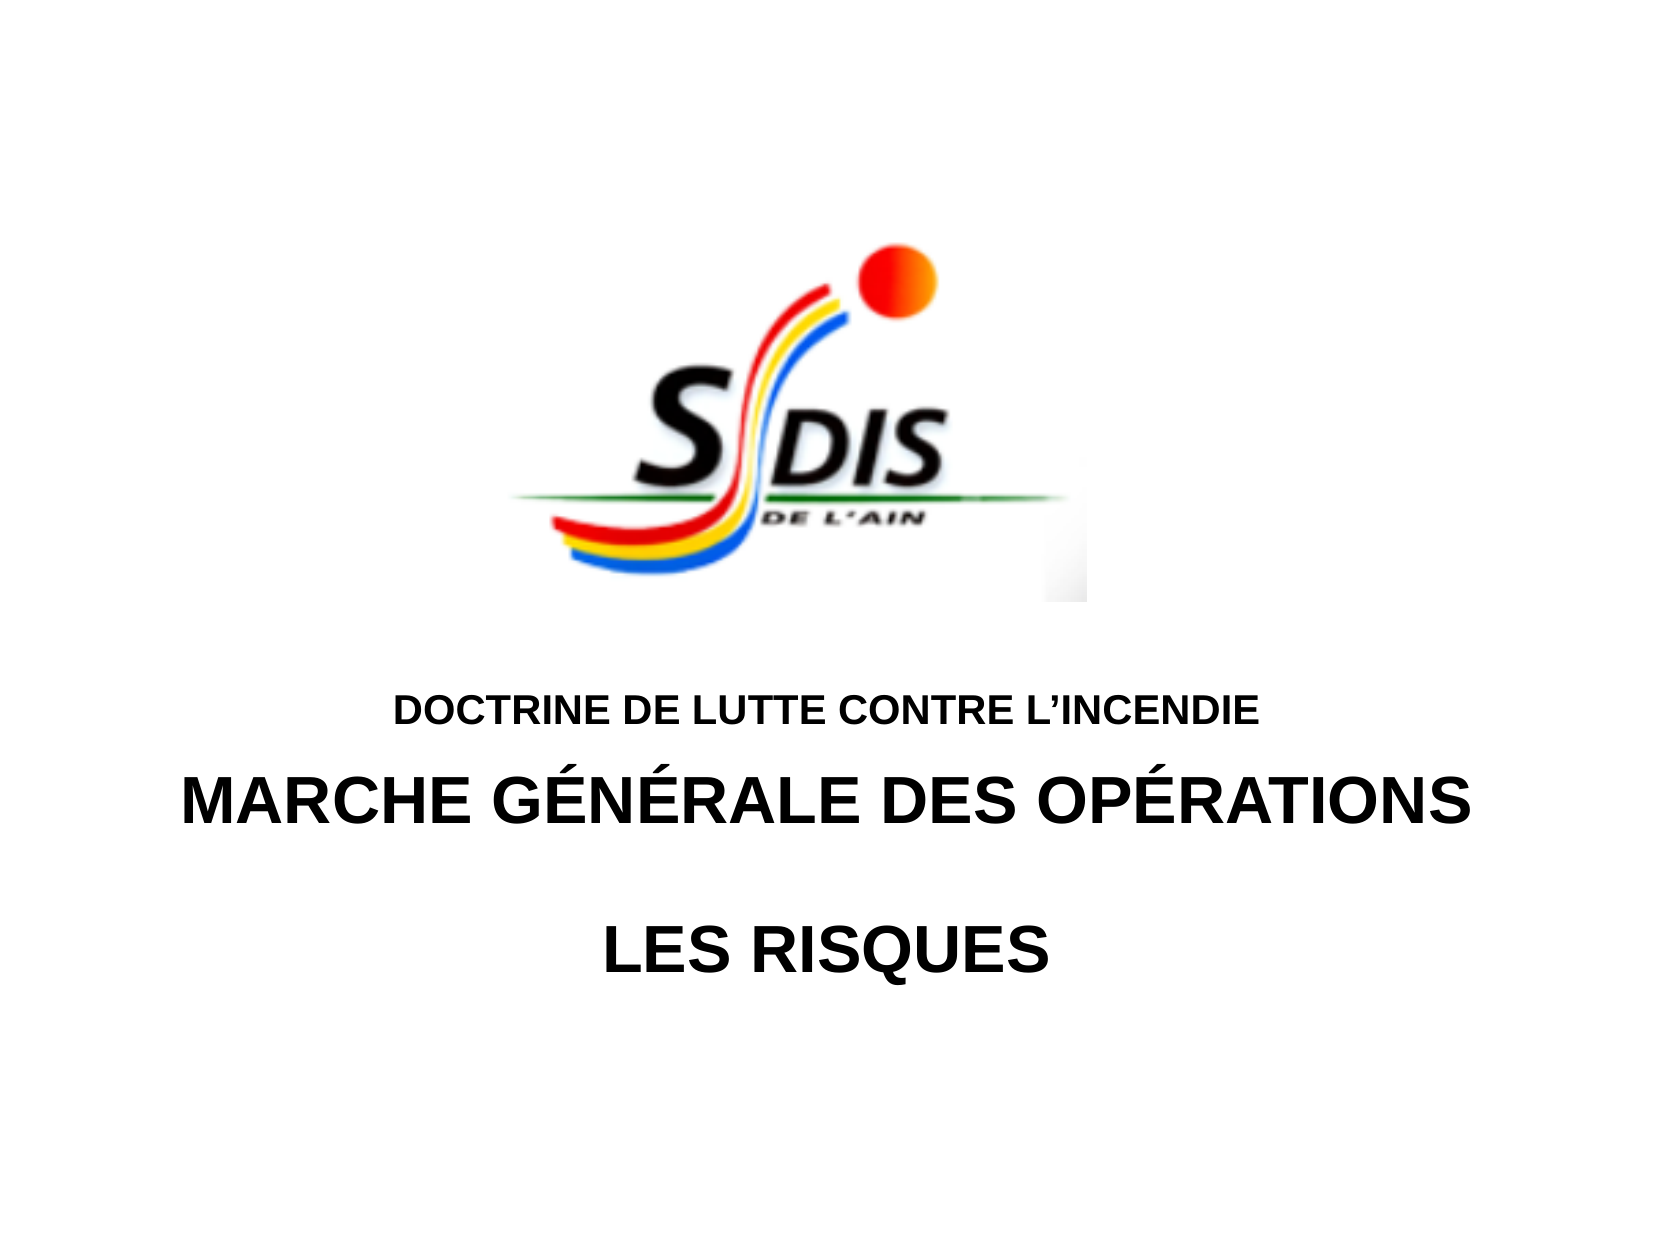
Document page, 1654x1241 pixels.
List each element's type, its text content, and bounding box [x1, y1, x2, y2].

subtitle DOCTRINE DE LUTTE CONTRE L’INCENDIE MARCHE GÉNÉRALE DES OPÉRATIONS LES RISQUES [82, 290, 1571, 1010]
picture [507, 236, 1087, 602]
